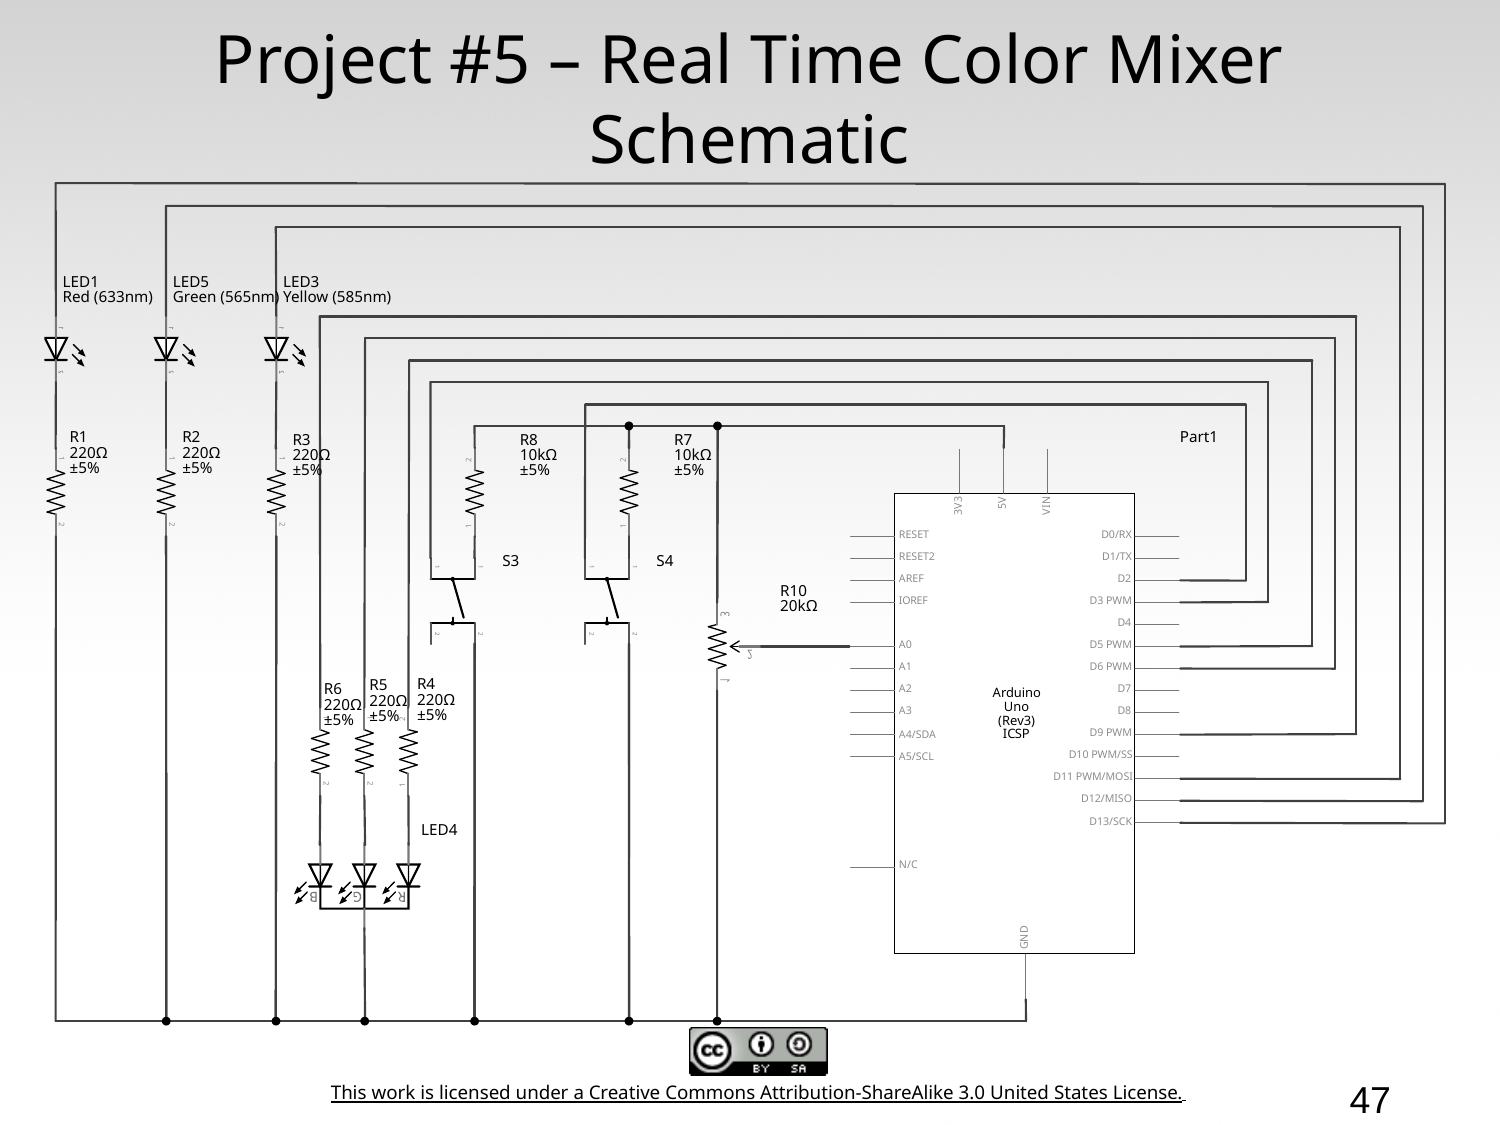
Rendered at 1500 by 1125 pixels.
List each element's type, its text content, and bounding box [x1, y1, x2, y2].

picture [0, 0, 1500, 1125]
title Project #5 – Real Time Color Mixer Schematic [112, 2, 1388, 179]
